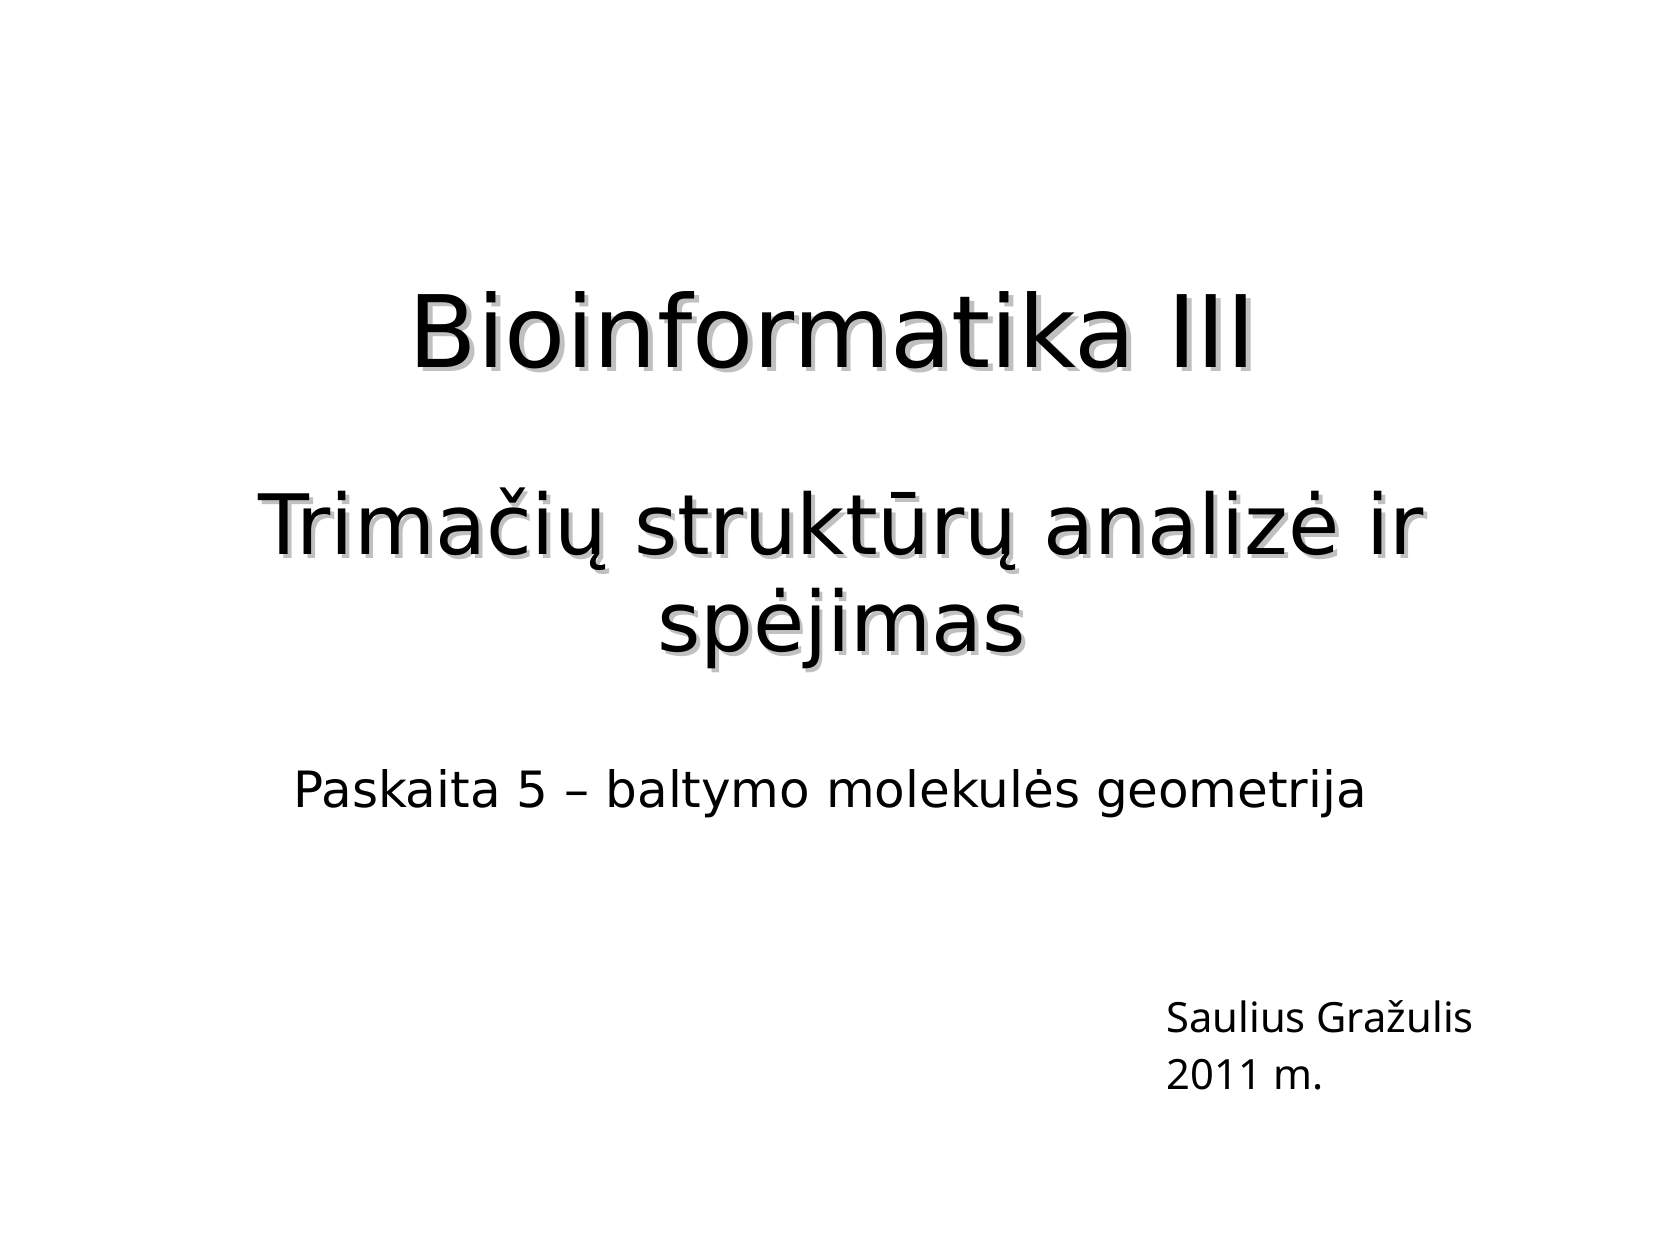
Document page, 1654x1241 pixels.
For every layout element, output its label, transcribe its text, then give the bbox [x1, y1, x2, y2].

title Bioinformatika III [88, 236, 1577, 429]
text_box Saulius Gražulis 2011 m. [1151, 980, 1566, 1097]
text_box Trimačių struktūrų analizė ir spėjimas [206, 470, 1477, 680]
text_box Paskaita 5 – baltymo molekulės geometrija [278, 753, 1388, 827]
